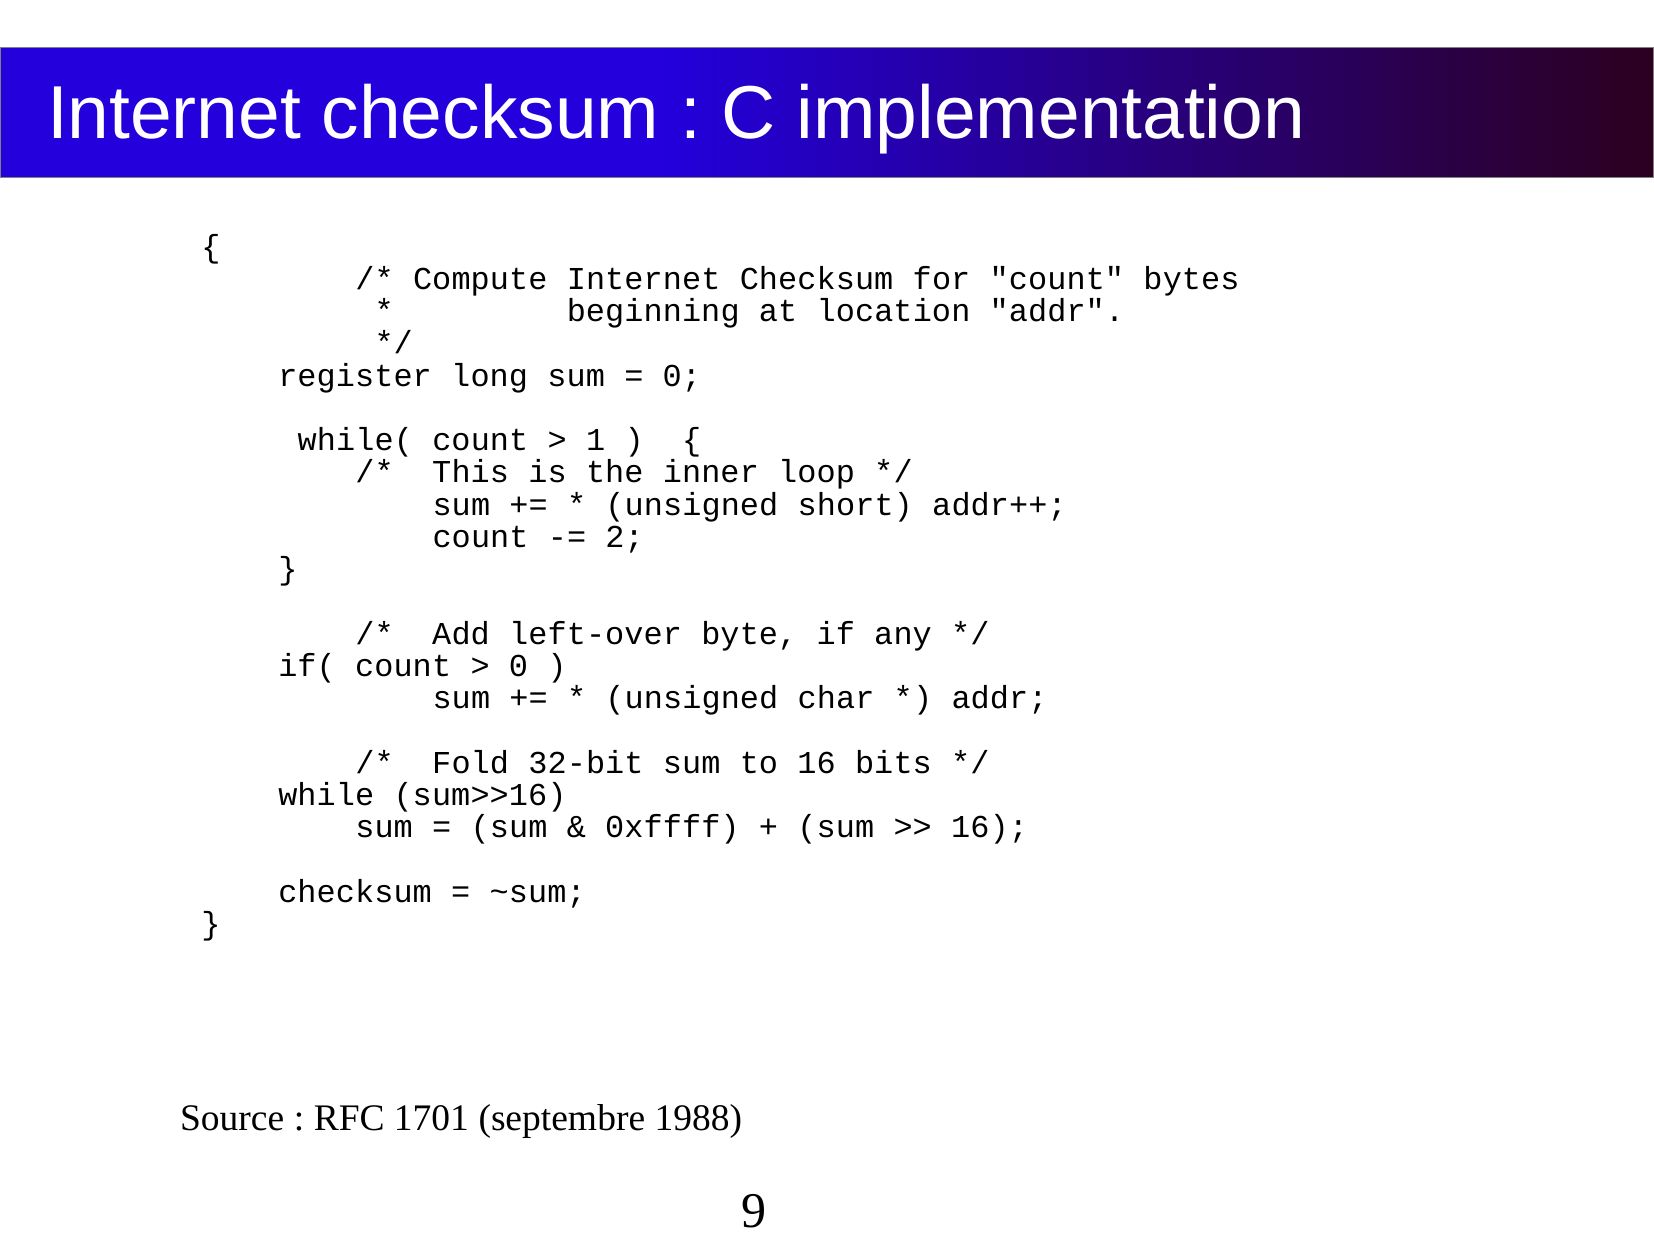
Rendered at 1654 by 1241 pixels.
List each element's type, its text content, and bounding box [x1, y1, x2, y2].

list { /* Compute Internet Checksum for "count" bytes * beginning at location "addr". */ register long sum = 0; while( count > 1 ) { /* This is the inner loop */ sum += * (unsigned short) addr++; count -= 2; } /* Add left-over byte, if any */ if( count > 0 ) sum += * (unsigned char *) addr; /* Fold 32-bit sum to 16 bits */ while (sum>>16) sum = (sum & 0xffff) + (sum >> 16); checksum = ~sum; } [116, 231, 1528, 951]
text_box Source : RFC 1701 (septembre 1988) [165, 1085, 758, 1146]
title Internet checksum : C implementation [47, 6, 1477, 225]
